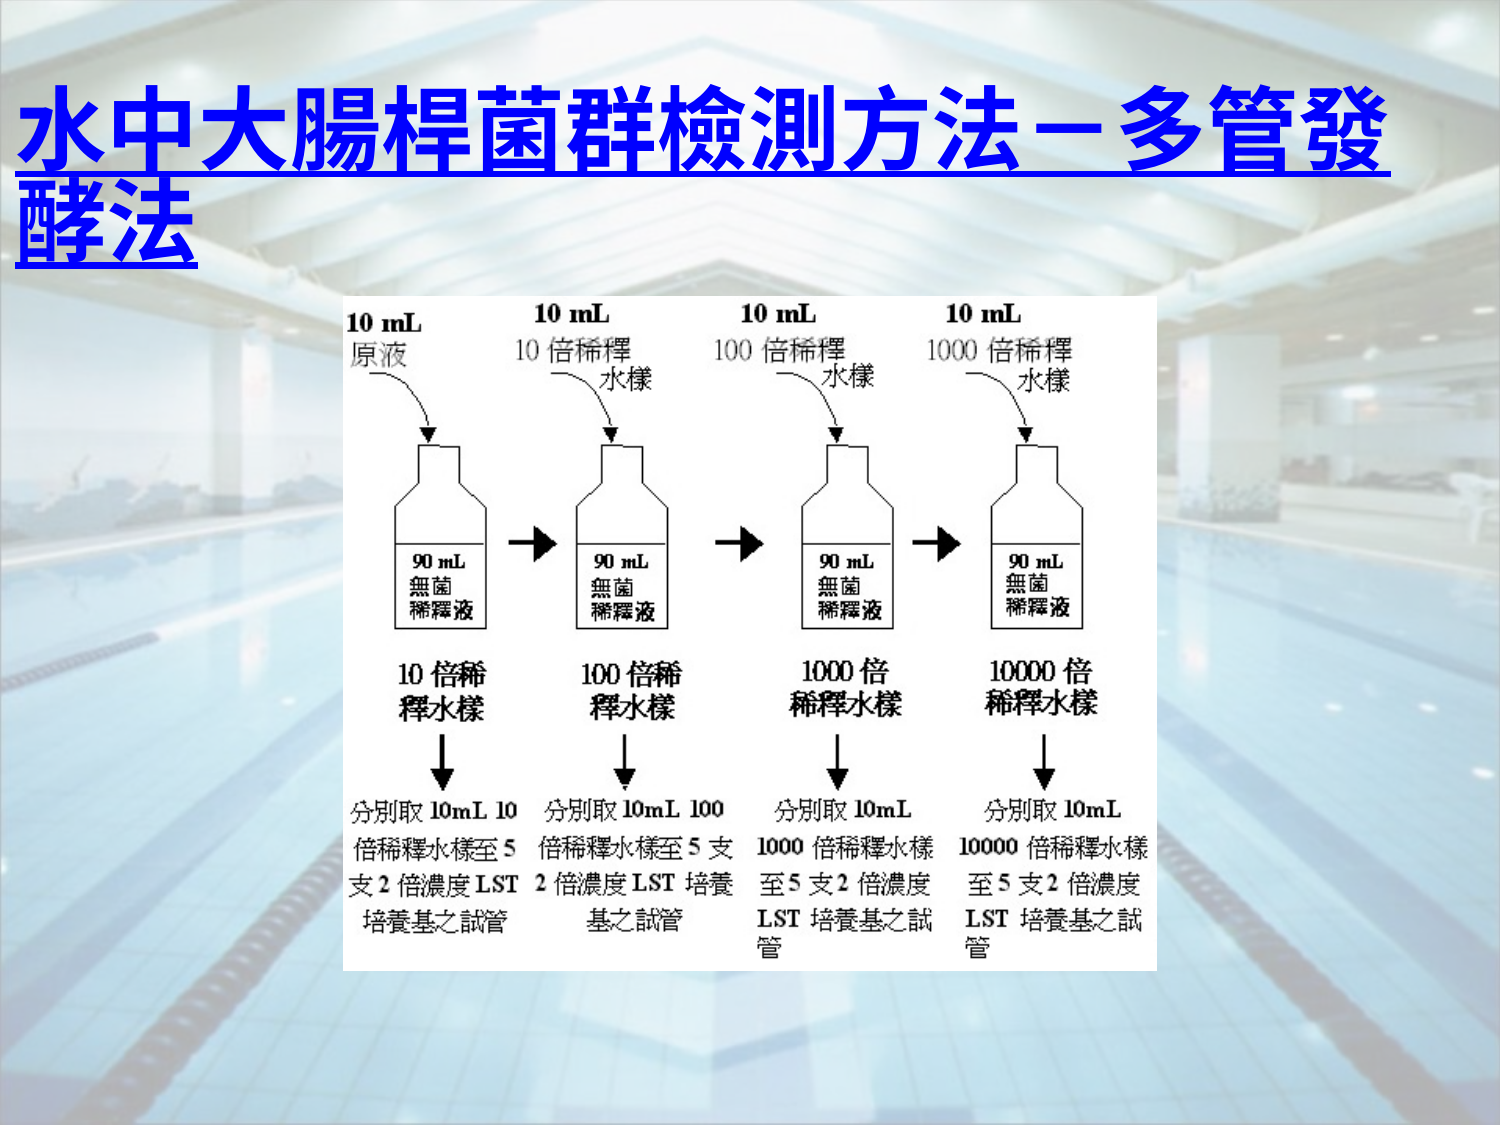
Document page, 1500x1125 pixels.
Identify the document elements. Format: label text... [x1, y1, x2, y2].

title 水中大腸桿菌群檢測方法－多管發酵法 [0, 45, 1471, 233]
picture [343, 296, 1157, 971]
